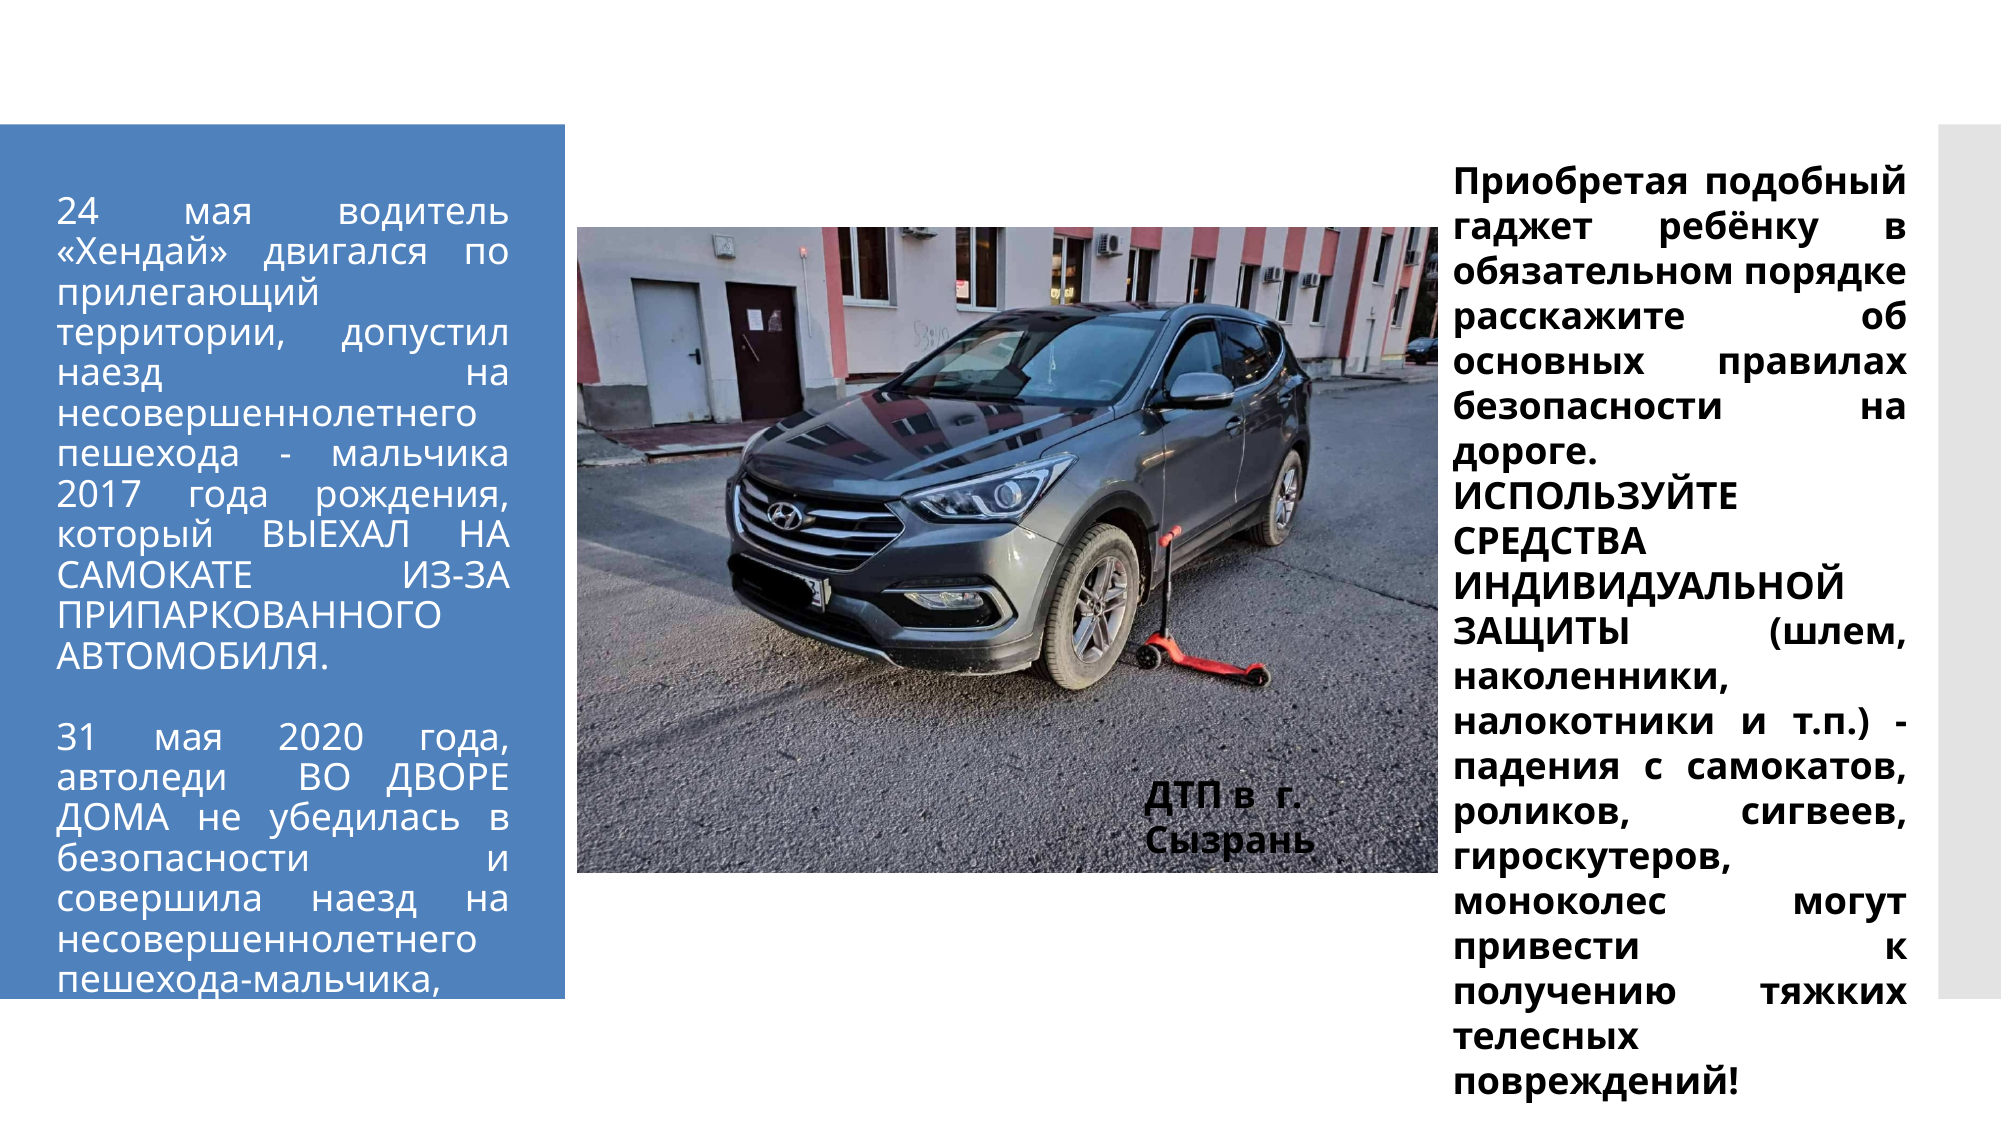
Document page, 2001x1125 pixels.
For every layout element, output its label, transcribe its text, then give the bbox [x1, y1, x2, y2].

picture [577, 227, 1437, 873]
title 24 мая водитель «Хендай» двигался по прилегающий территории, допустил наезд на несовершеннолетнего пешехода - мальчика 2017 года рождения, который ВЫЕХАЛ НА САМОКАТЕ ИЗ-ЗА ПРИПАРКОВАННОГО АВТОМОБИЛЯ. 31 мая 2020 года, автоледи ВО ДВОРЕ ДОМА не убедилась в безопасности и совершила наезд на несовершеннолетнего пешехода-мальчика, который находился слева от автомобиля. В результате ДТП мальчику назначено амбулаторное лечение. [41, 184, 525, 940]
text_box ДТП в г. Сызрань [1129, 763, 1465, 869]
text_box Приобретая подобный гаджет ребёнку в обязательном порядке расскажите об основных правилах безопасности на дороге. ИСПОЛЬЗУЙТЕ СРЕДСТВА ИНДИВИДУАЛЬНОЙ ЗАЩИТЫ (шлем, наколенники, налокотники и т.п.) - падения с самокатов, роликов, сигвеев, гироскутеров, моноколес могут привести к получению тяжких телесных повреждений! [1437, 149, 1923, 1110]
